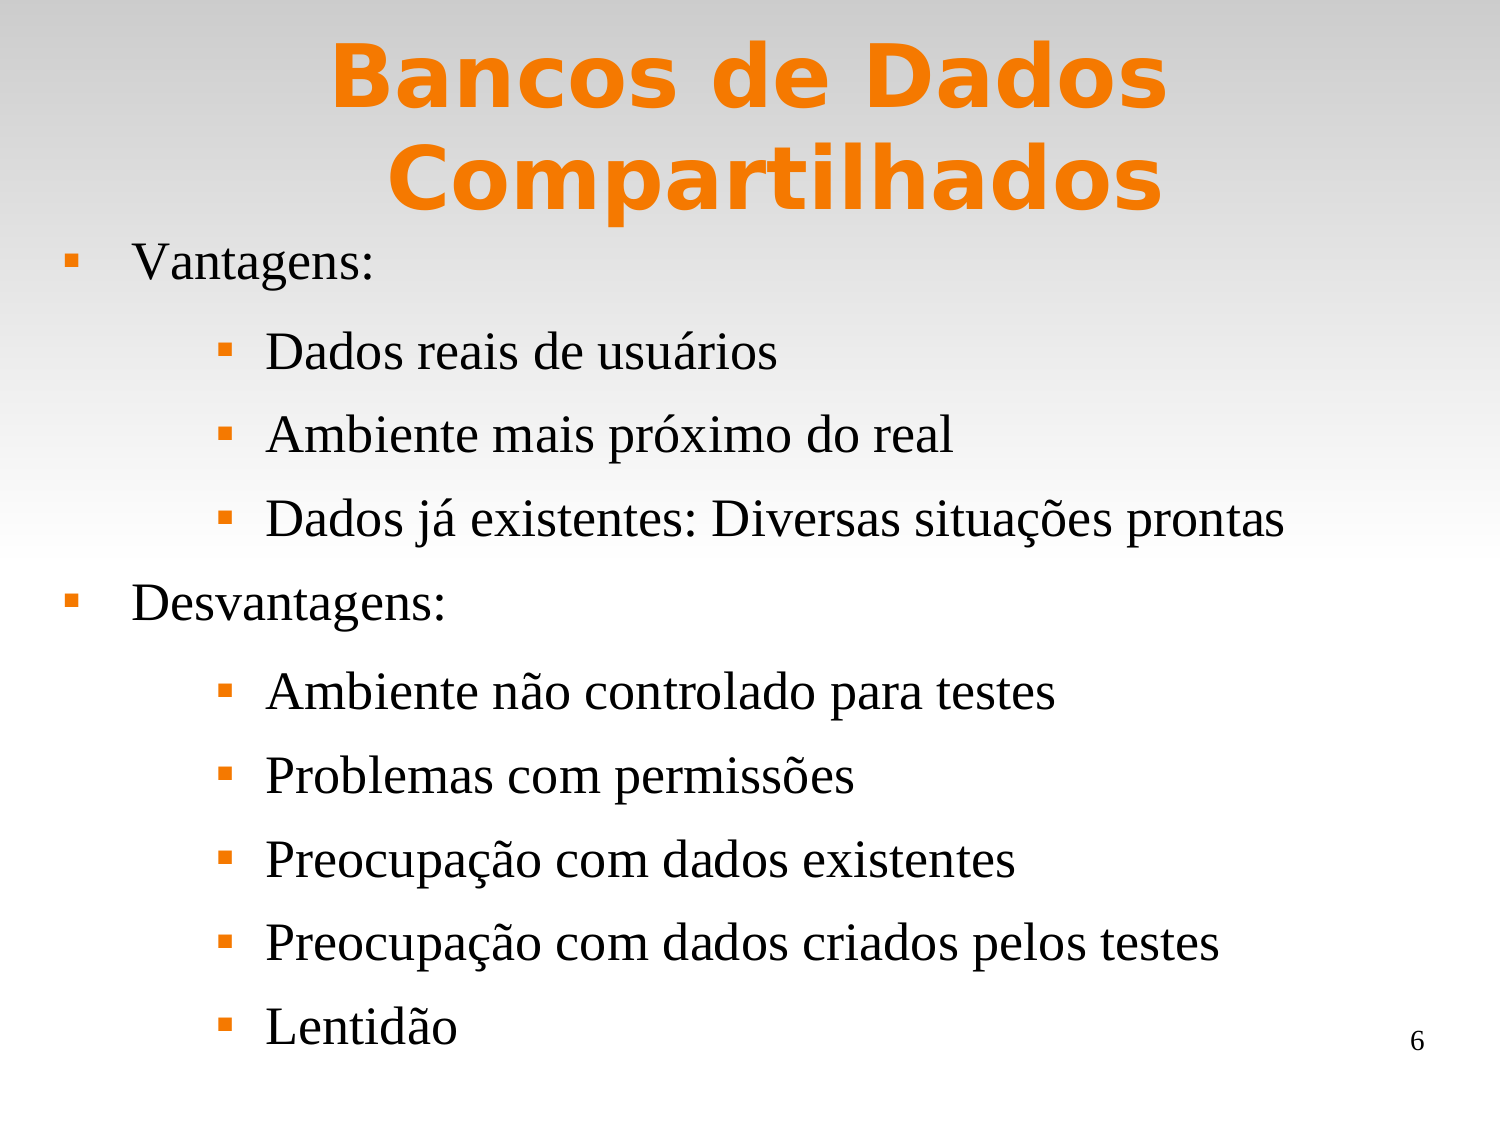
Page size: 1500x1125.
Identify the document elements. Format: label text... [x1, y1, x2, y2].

list Vantagens: Dados reais de usuários Ambiente mais próximo do real Dados já existentes: Diversas situações prontas Desvantagens: Ambiente não controlado para testes Problemas com permissões Preocupação com dados existentes Preocupação com dados criados pelos testes Lentidão [29, 231, 1469, 1112]
title Bancos de Dados Compartilhados [29, 25, 1469, 231]
